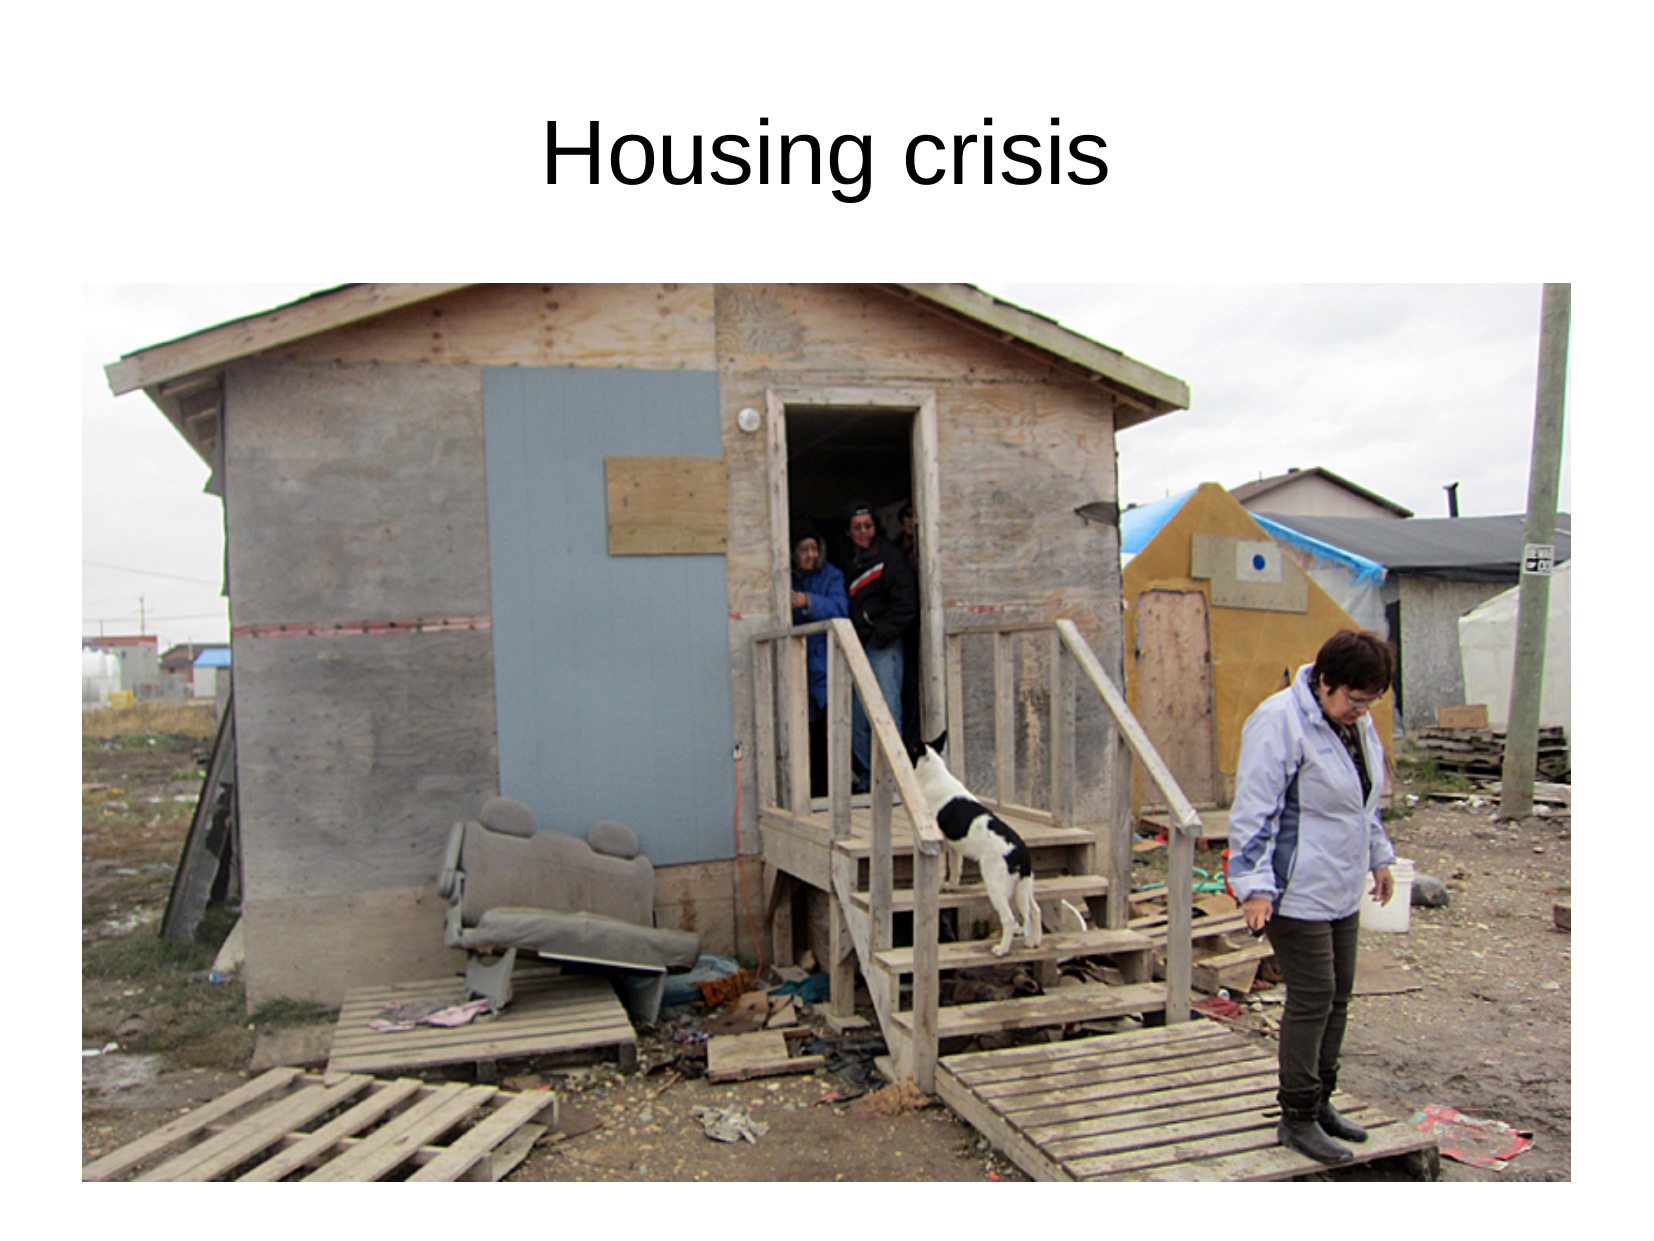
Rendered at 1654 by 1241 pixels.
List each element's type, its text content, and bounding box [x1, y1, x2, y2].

picture [82, 283, 1571, 1182]
title Housing crisis [82, 49, 1571, 257]
